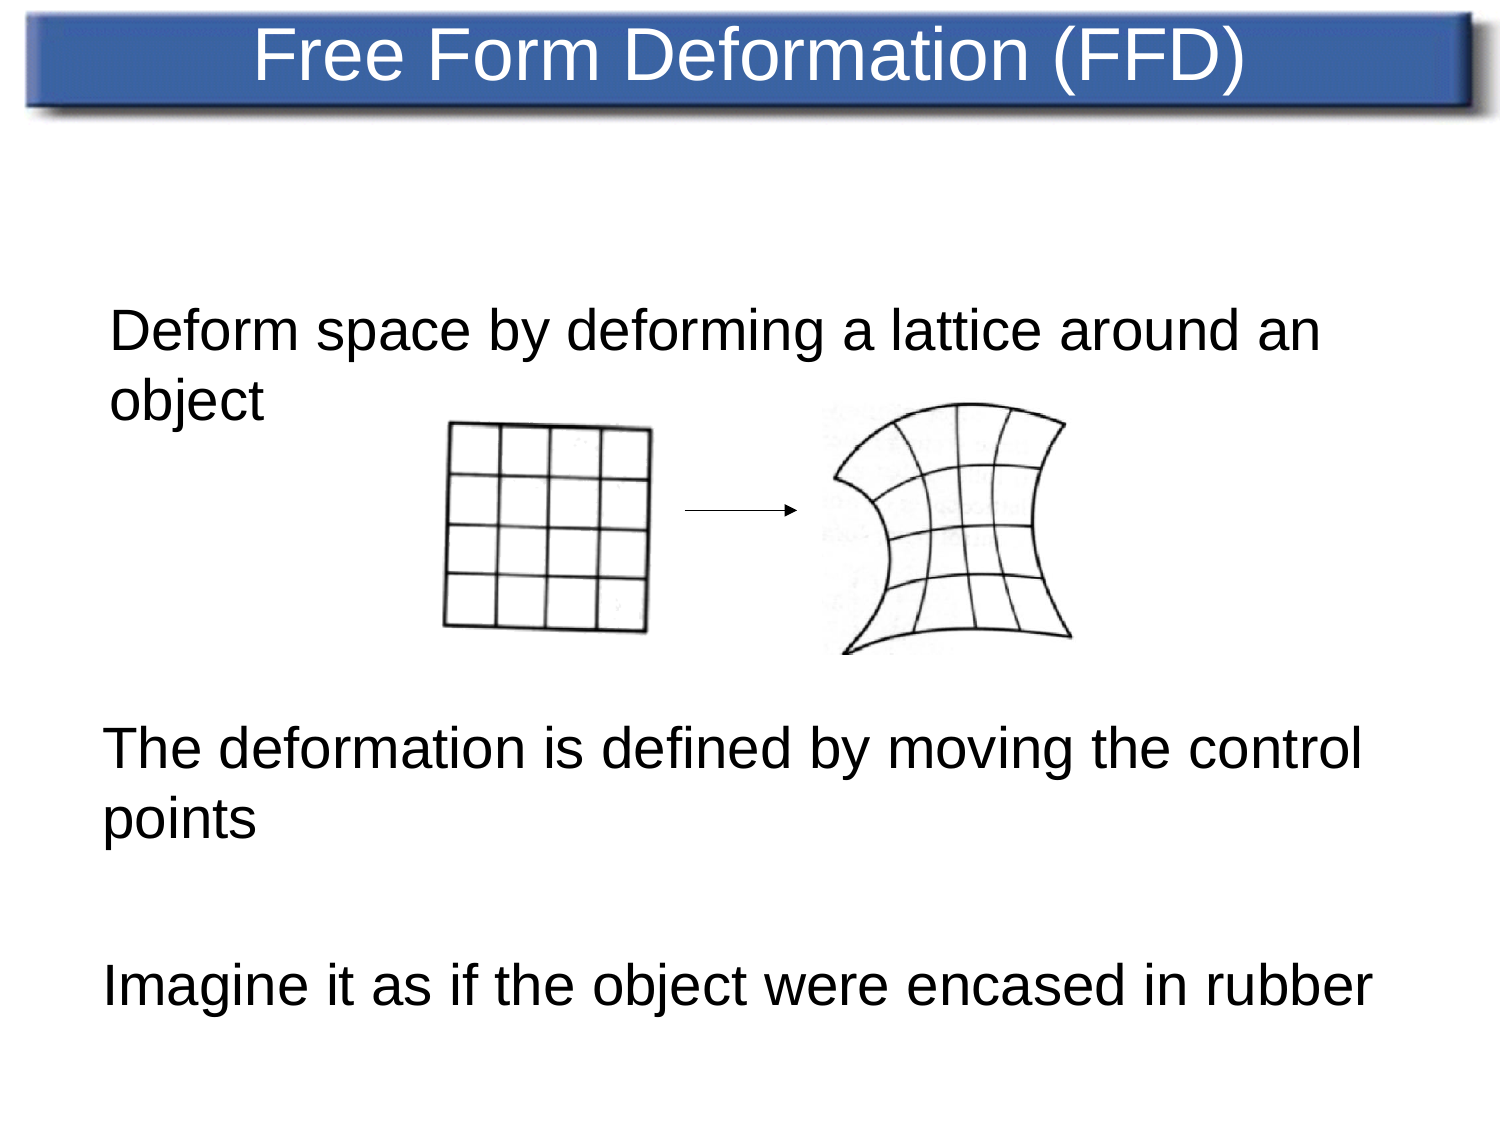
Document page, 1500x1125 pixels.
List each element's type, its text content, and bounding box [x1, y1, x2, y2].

picture [422, 409, 673, 648]
picture [24, 9, 1500, 125]
picture [822, 397, 1077, 658]
text_box Imagine it as if the object were encased in rubber [87, 939, 1456, 1026]
title Free Form Deformation (FFD) [75, 0, 1426, 103]
text_box Deform space by deforming a lattice around an object [94, 284, 1438, 441]
text_box The deformation is defined by moving the control points [87, 702, 1456, 858]
